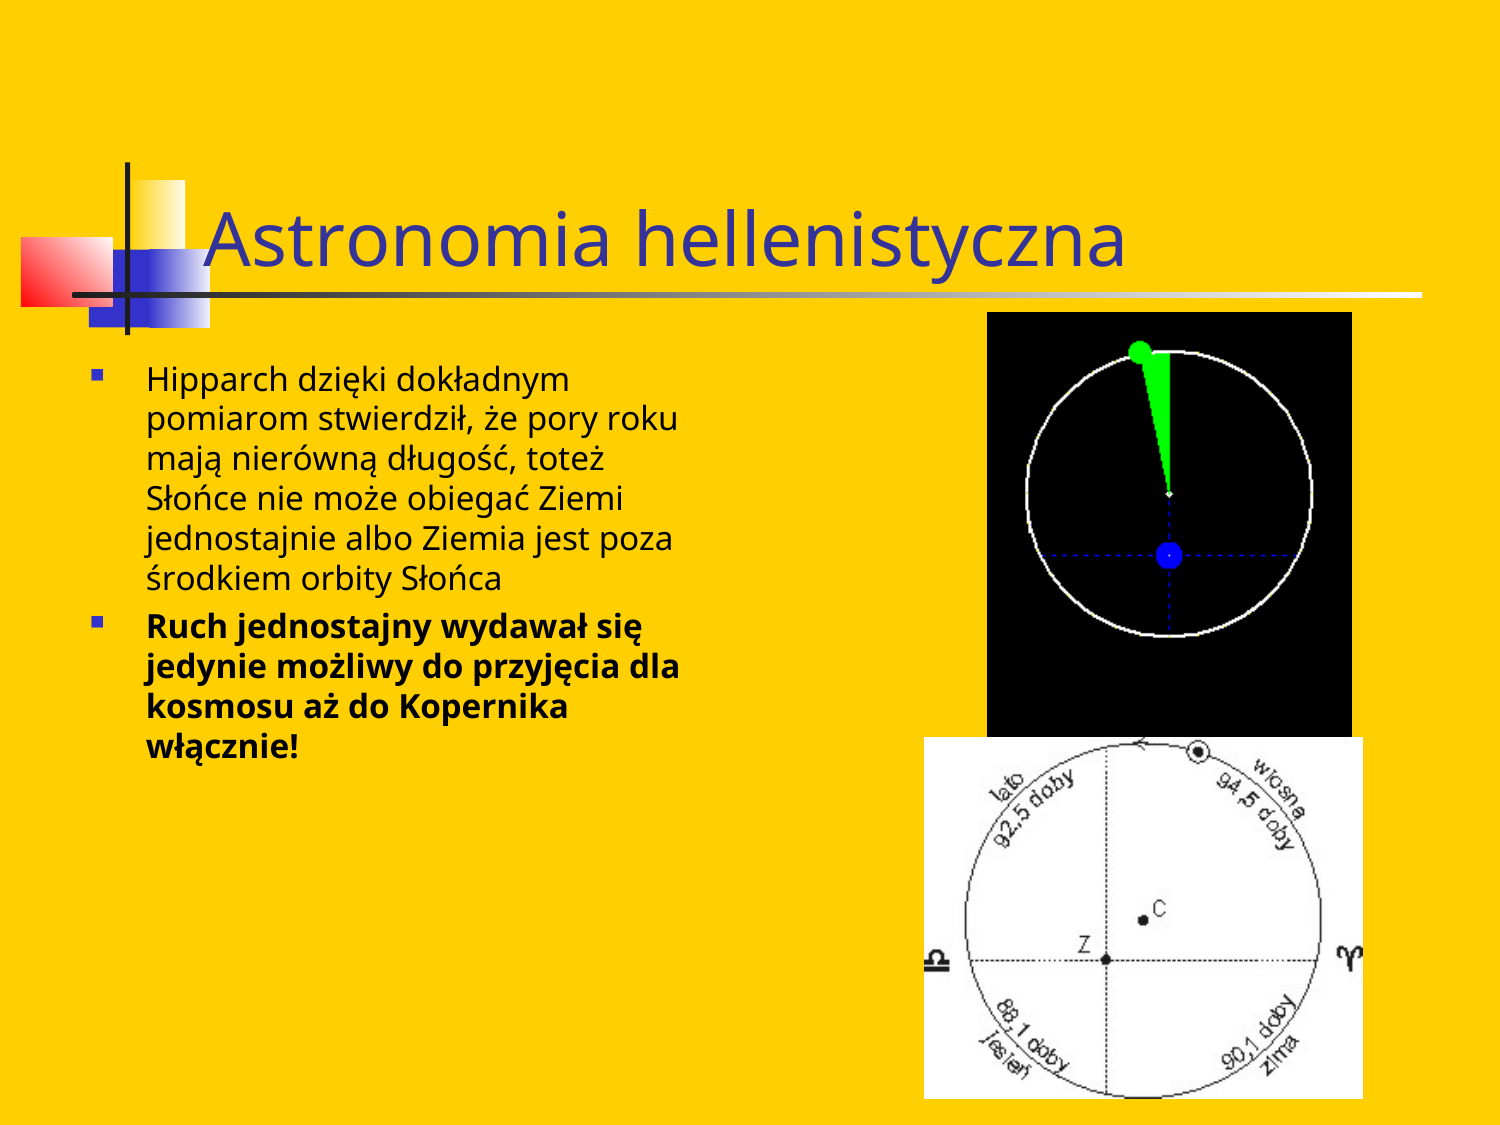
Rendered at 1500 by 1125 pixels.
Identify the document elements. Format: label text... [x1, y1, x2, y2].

list Hipparch dzięki dokładnym pomiarom stwierdził, że pory roku mają nierówną długość, toteż Słońce nie może obiegać Ziemi jednostajnie albo Ziemia jest poza środkiem orbity Słońca Ruch jednostajny wydawał się jedynie możliwy do przyjęcia dla kosmosu aż do Kopernika włącznie! [74, 350, 700, 1026]
title Astronomia hellenistyczna [188, 101, 1468, 289]
picture [924, 312, 1363, 1099]
